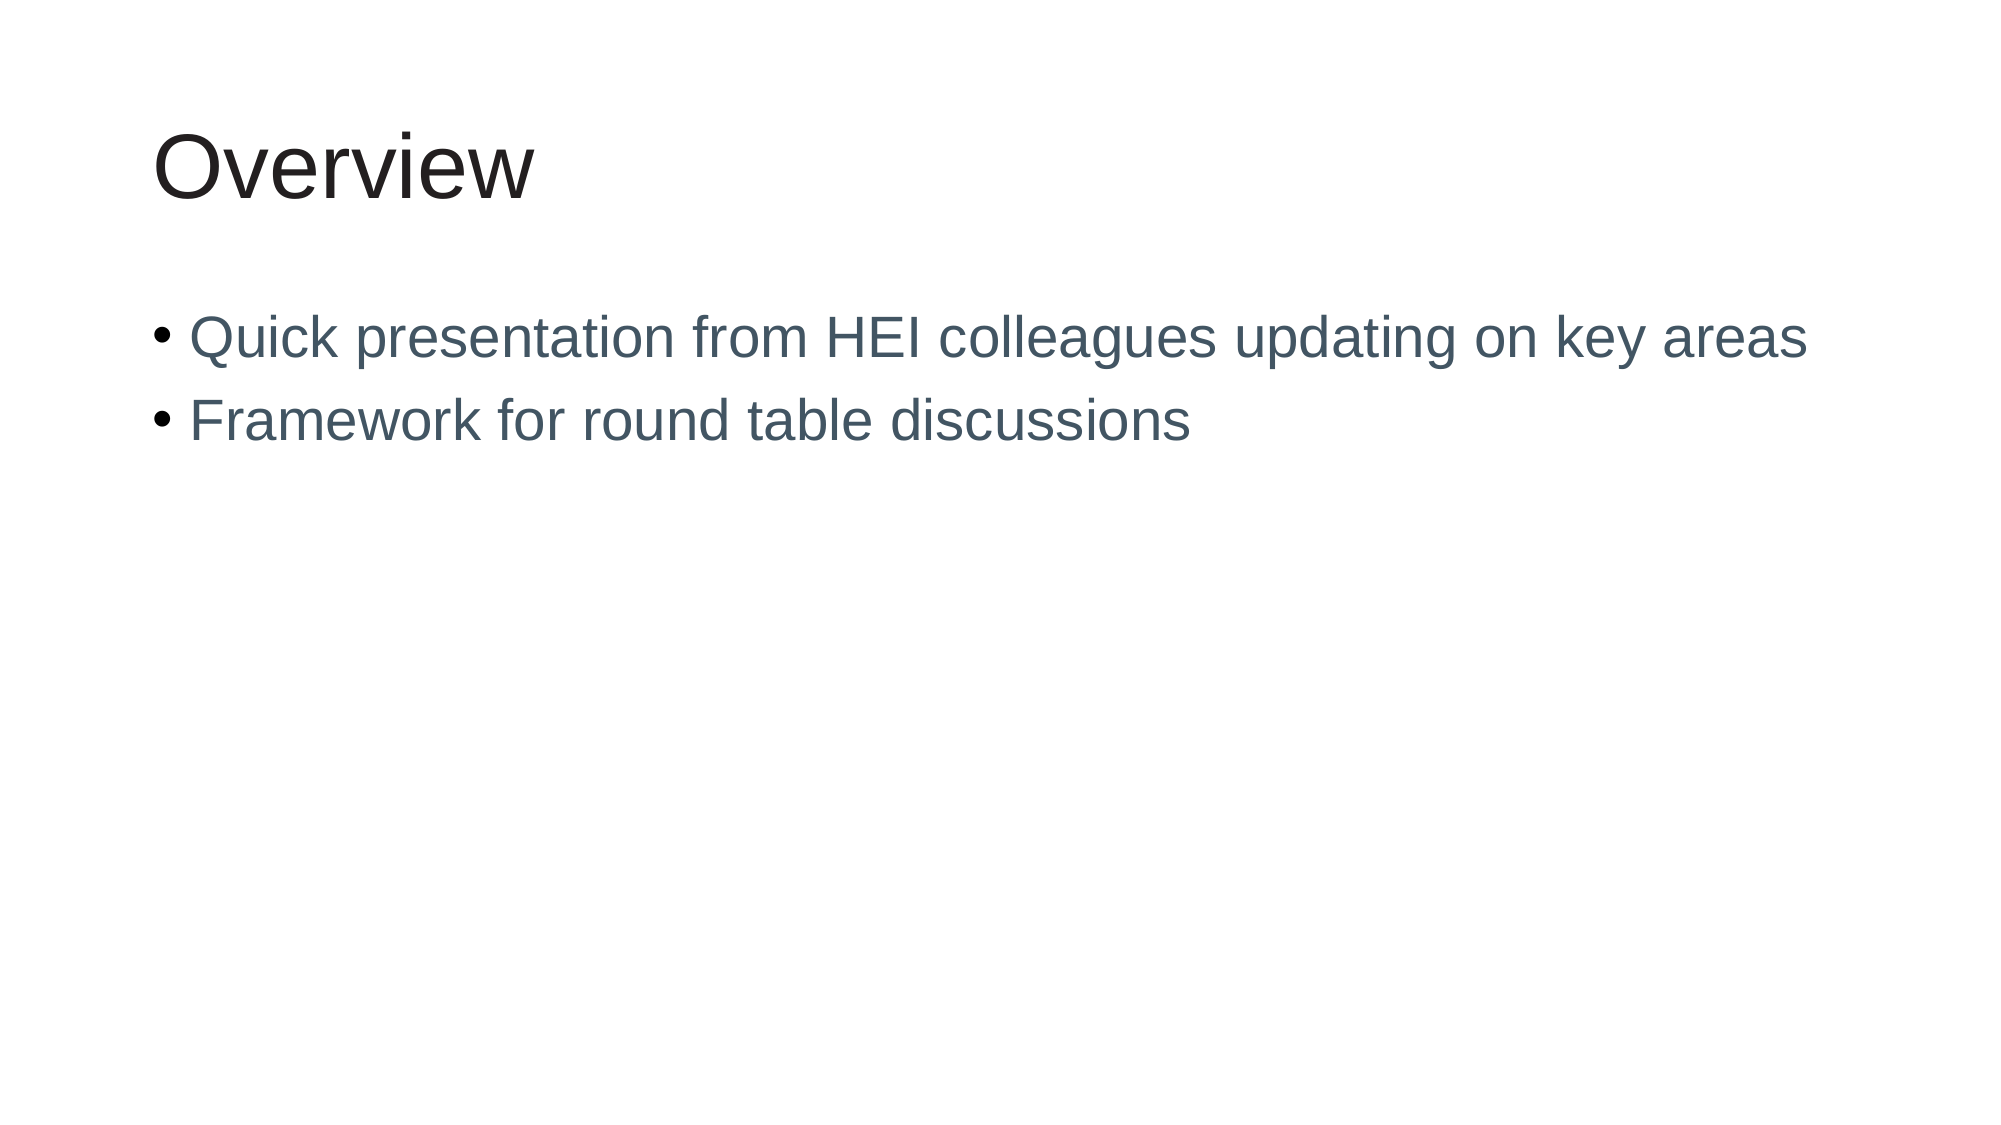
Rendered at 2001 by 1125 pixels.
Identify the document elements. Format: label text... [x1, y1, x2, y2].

title Overview [137, 59, 1863, 278]
list Quick presentation from HEI colleagues updating on key areas Framework for round table discussions [137, 299, 1863, 1014]
